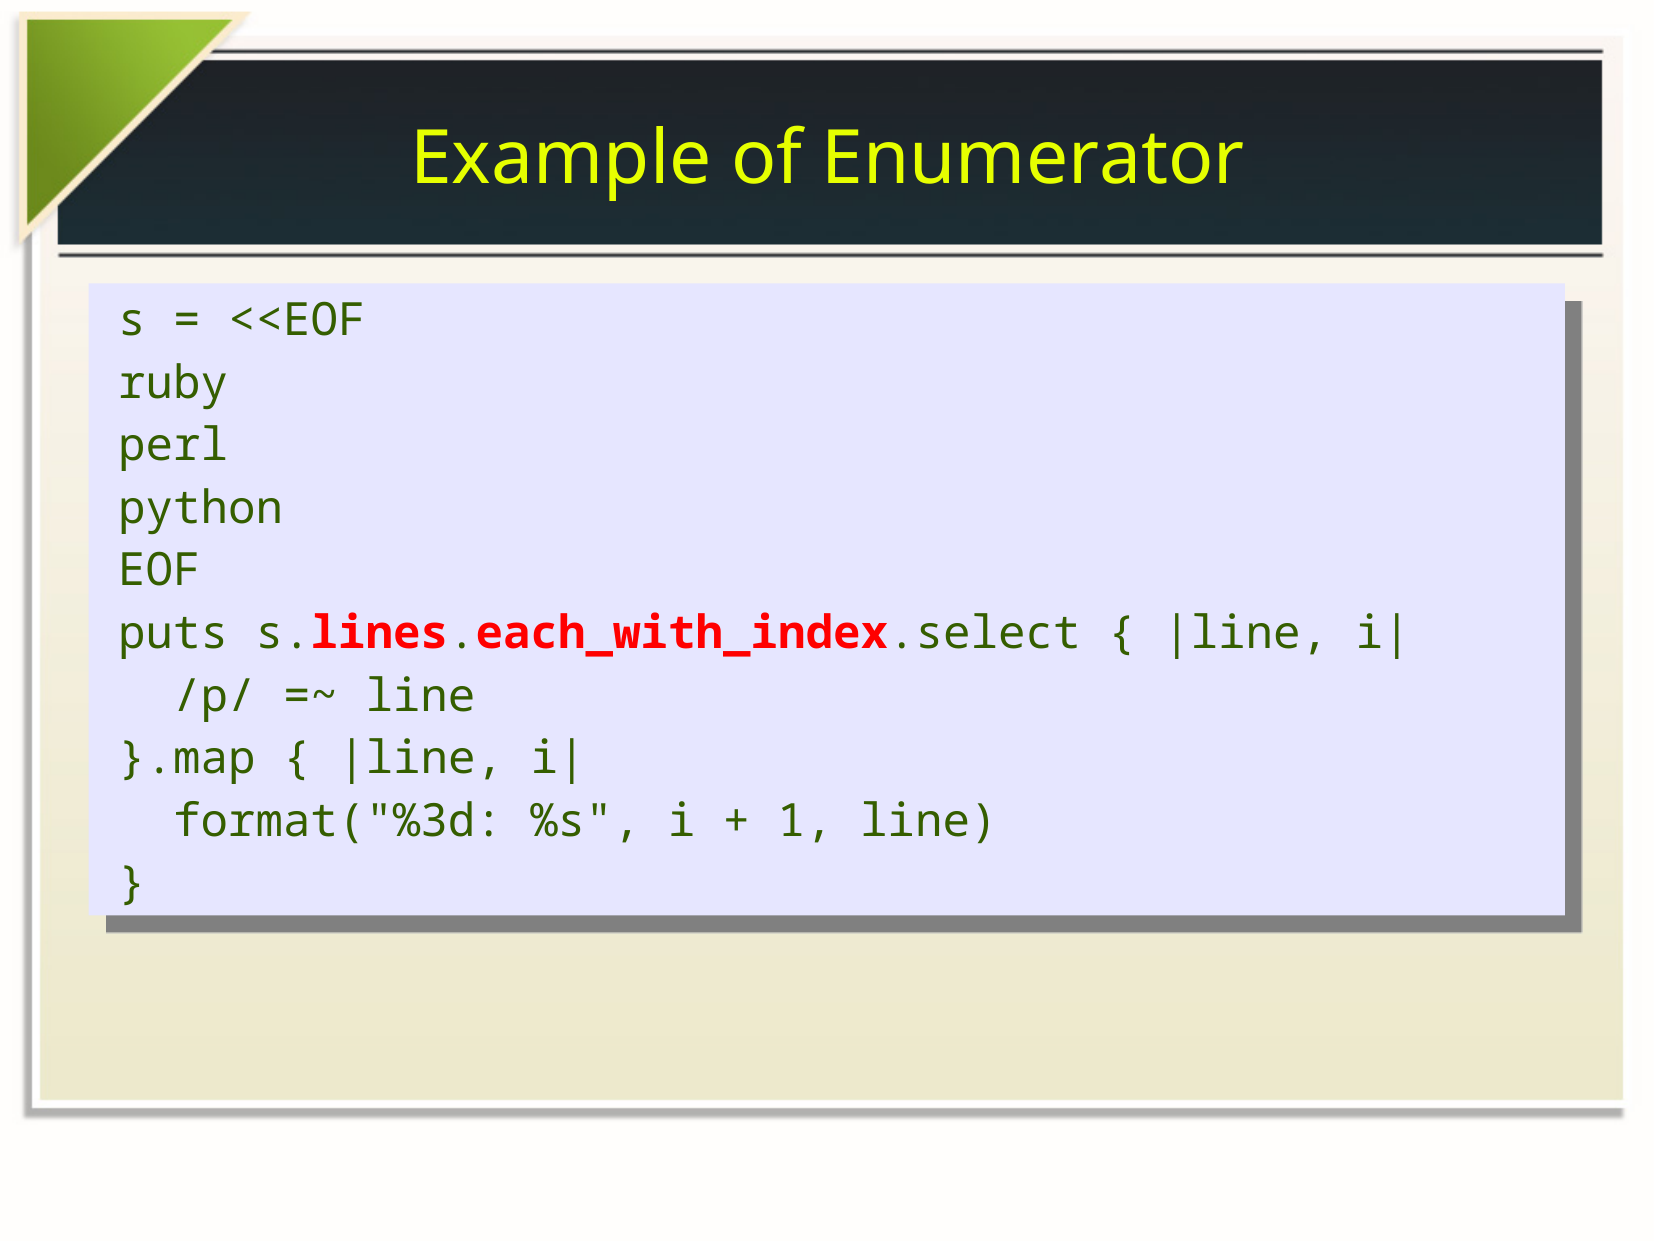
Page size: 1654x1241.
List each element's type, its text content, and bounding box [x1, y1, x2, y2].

text_box s = <<EOF ruby perl python EOF puts s.lines.each_with_index.select { |line, i| /p/ =~ line }.map { |line, i| format("%3d: %s", i + 1, line) } [88, 283, 1565, 916]
title Example of Enumerator [121, 73, 1534, 237]
picture [0, 0, 1654, 1241]
